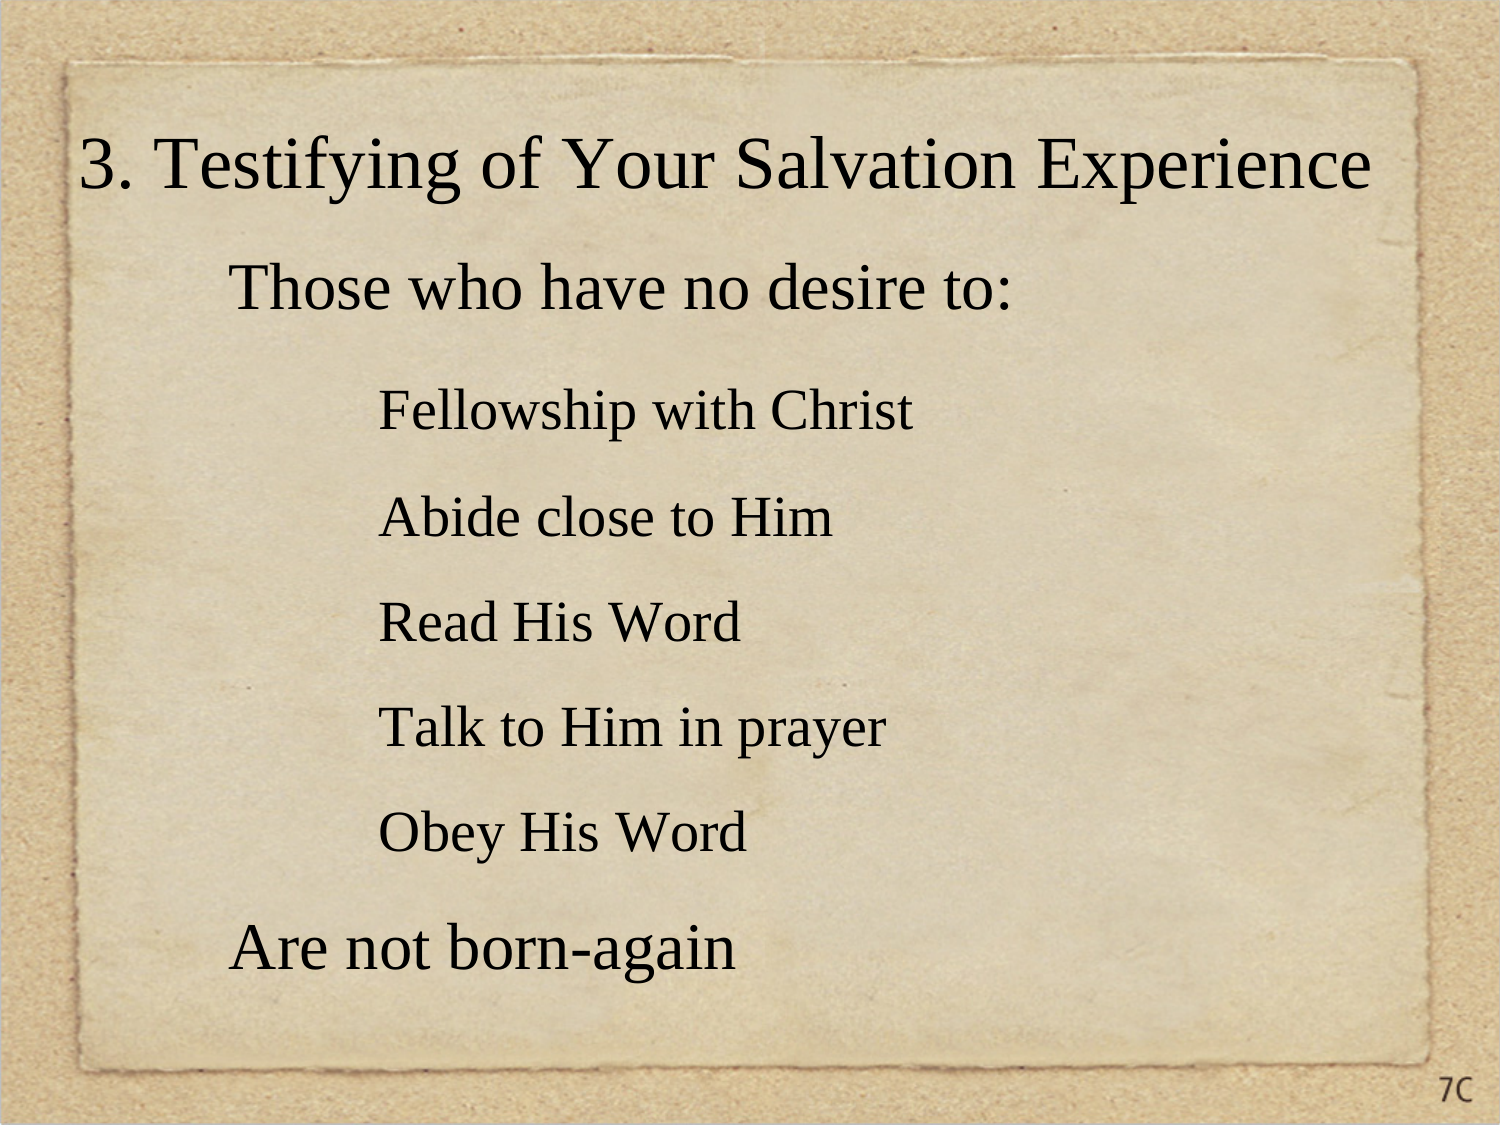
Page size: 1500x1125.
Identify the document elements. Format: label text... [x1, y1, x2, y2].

text_box 3. Testifying of Your Salvation Experience Those who have no desire to: Fellowship with Christ Abide close to Him Read His Word Talk to Him in prayer Obey His Word Are not born-again [64, 60, 1411, 976]
picture [0, 0, 1500, 1125]
